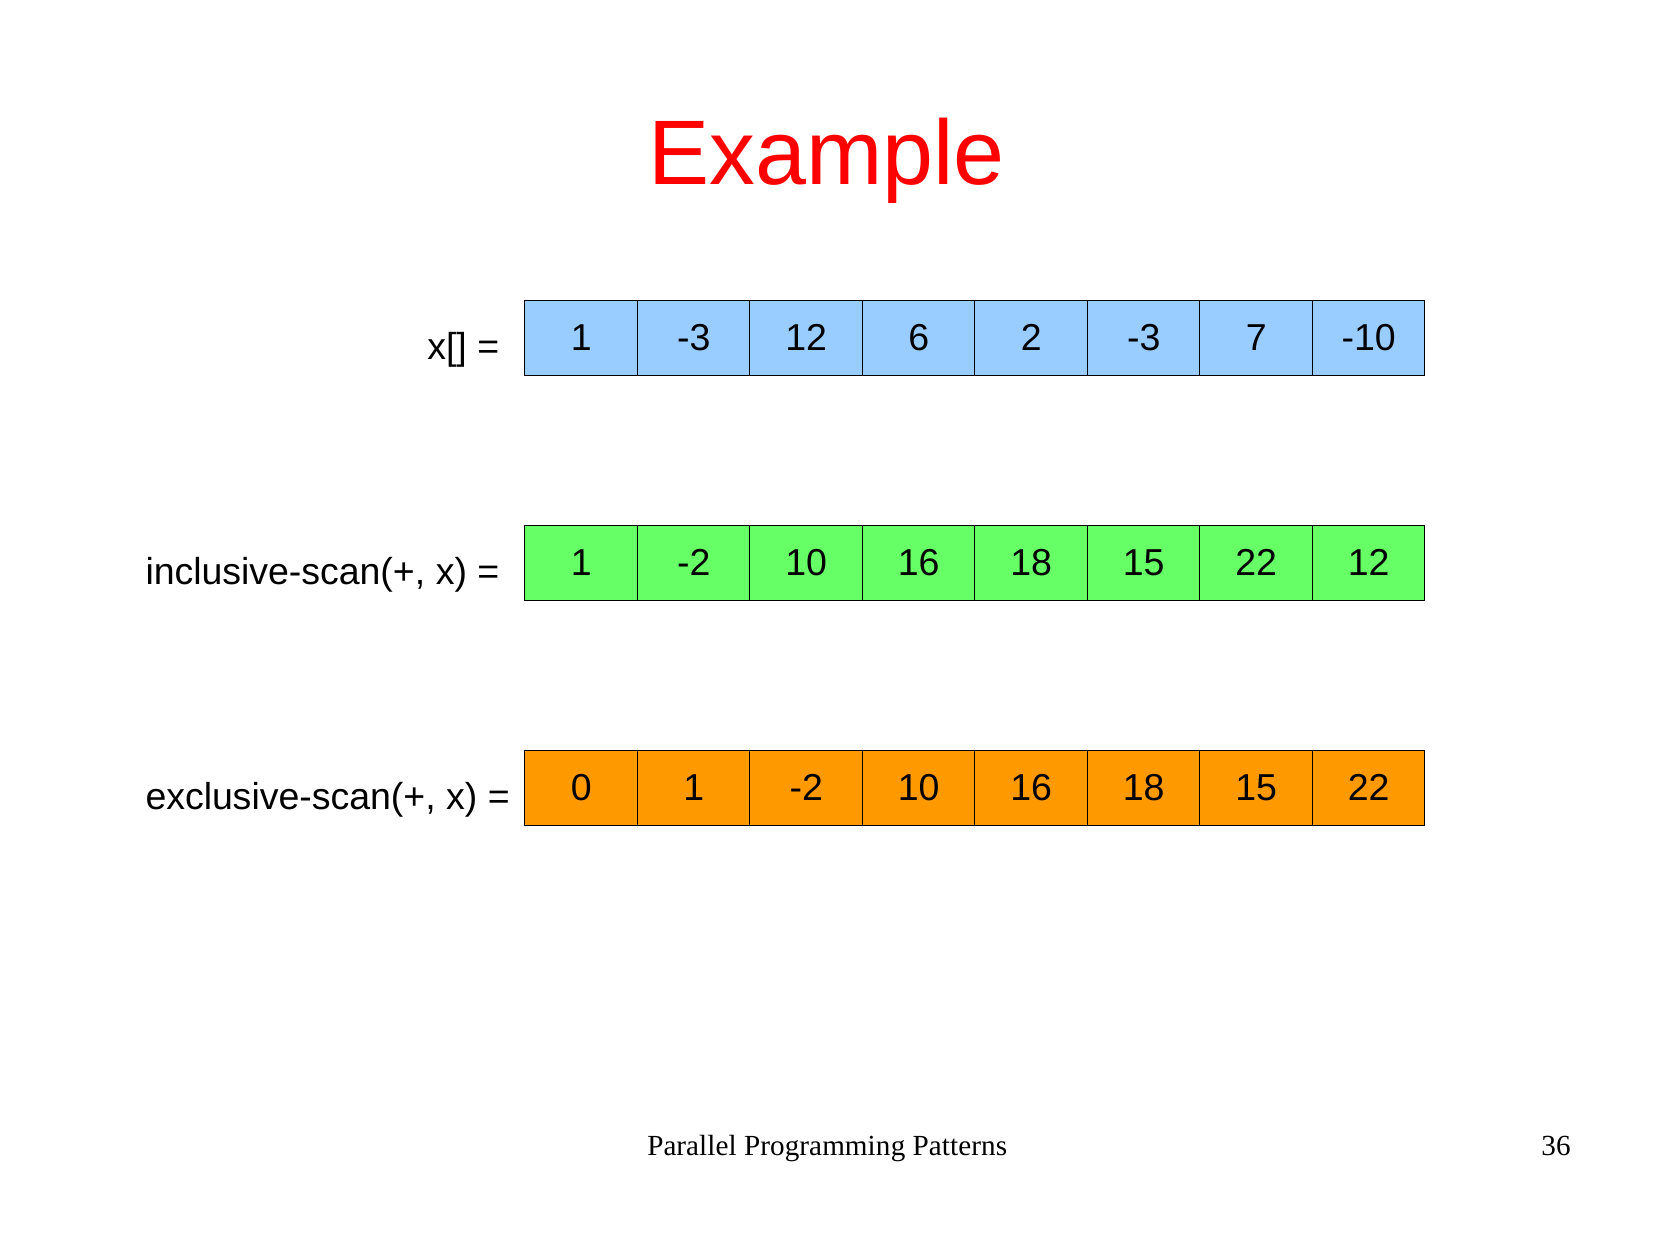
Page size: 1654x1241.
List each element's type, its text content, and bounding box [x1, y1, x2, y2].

text_box 12 [1312, 525, 1425, 601]
text_box 18 [1087, 750, 1199, 826]
text_box 22 [1312, 750, 1425, 826]
text_box 15 [1087, 525, 1199, 601]
text_box 16 [974, 750, 1087, 826]
title Example [82, 49, 1571, 257]
text_box 15 [1199, 750, 1312, 826]
text_box 0 [524, 750, 637, 826]
text_box 1 [524, 300, 637, 376]
text_box -2 [749, 750, 862, 826]
text_box 16 [862, 525, 974, 601]
text_box 7 [1199, 300, 1312, 376]
text_box 10 [862, 750, 974, 826]
text_box 1 [637, 750, 749, 826]
text_box x[] = [412, 318, 525, 376]
text_box 12 [749, 300, 862, 376]
text_box 10 [749, 525, 862, 601]
text_box exclusive-scan(+, x) = [130, 768, 536, 826]
text_box inclusive-scan(+, x) = [130, 543, 526, 601]
text_box -3 [1087, 300, 1199, 376]
text_box -3 [637, 300, 749, 376]
text_box -2 [637, 525, 749, 601]
text_box 2 [974, 300, 1087, 376]
text_box 22 [1199, 525, 1312, 601]
text_box 1 [524, 525, 637, 601]
text_box 6 [862, 300, 974, 376]
text_box -10 [1312, 300, 1425, 376]
text_box 18 [974, 525, 1087, 601]
